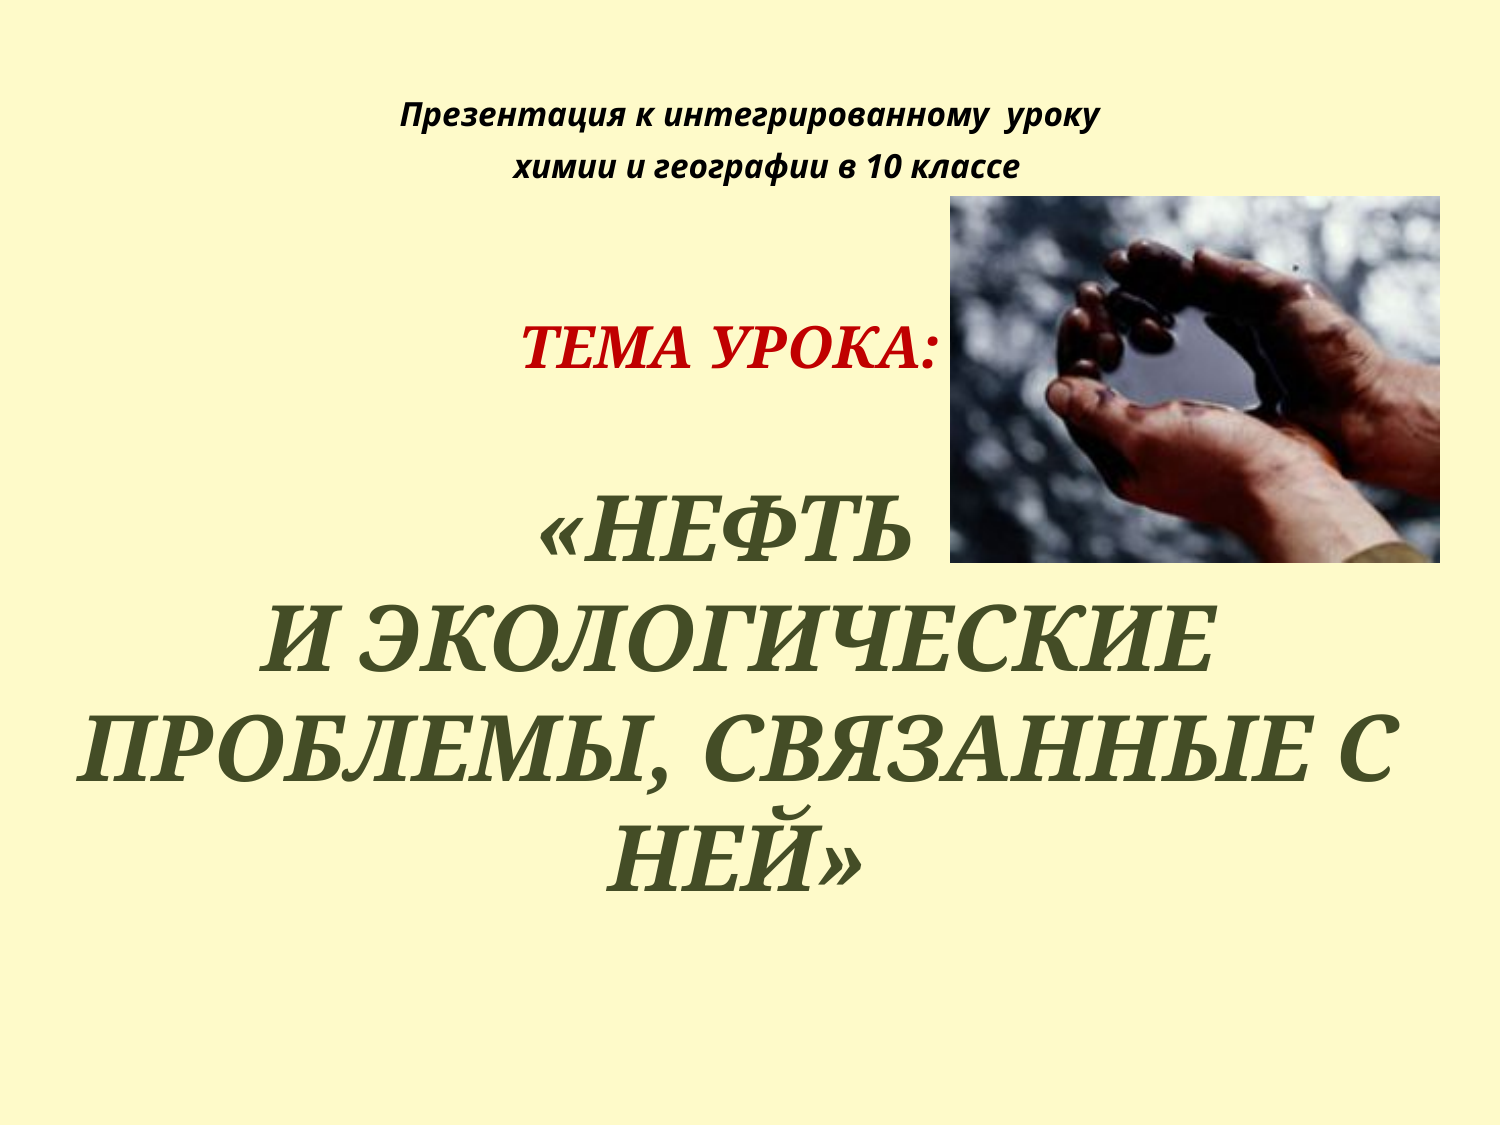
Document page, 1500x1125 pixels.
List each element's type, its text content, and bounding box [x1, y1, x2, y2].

subtitle Презентация к интегрированному уроку химии и географии в 10 классе [64, 42, 1453, 193]
title Тема урока: «Нефть и экологические проблемы, связанные с ней» [41, 302, 1436, 681]
picture [950, 196, 1440, 563]
